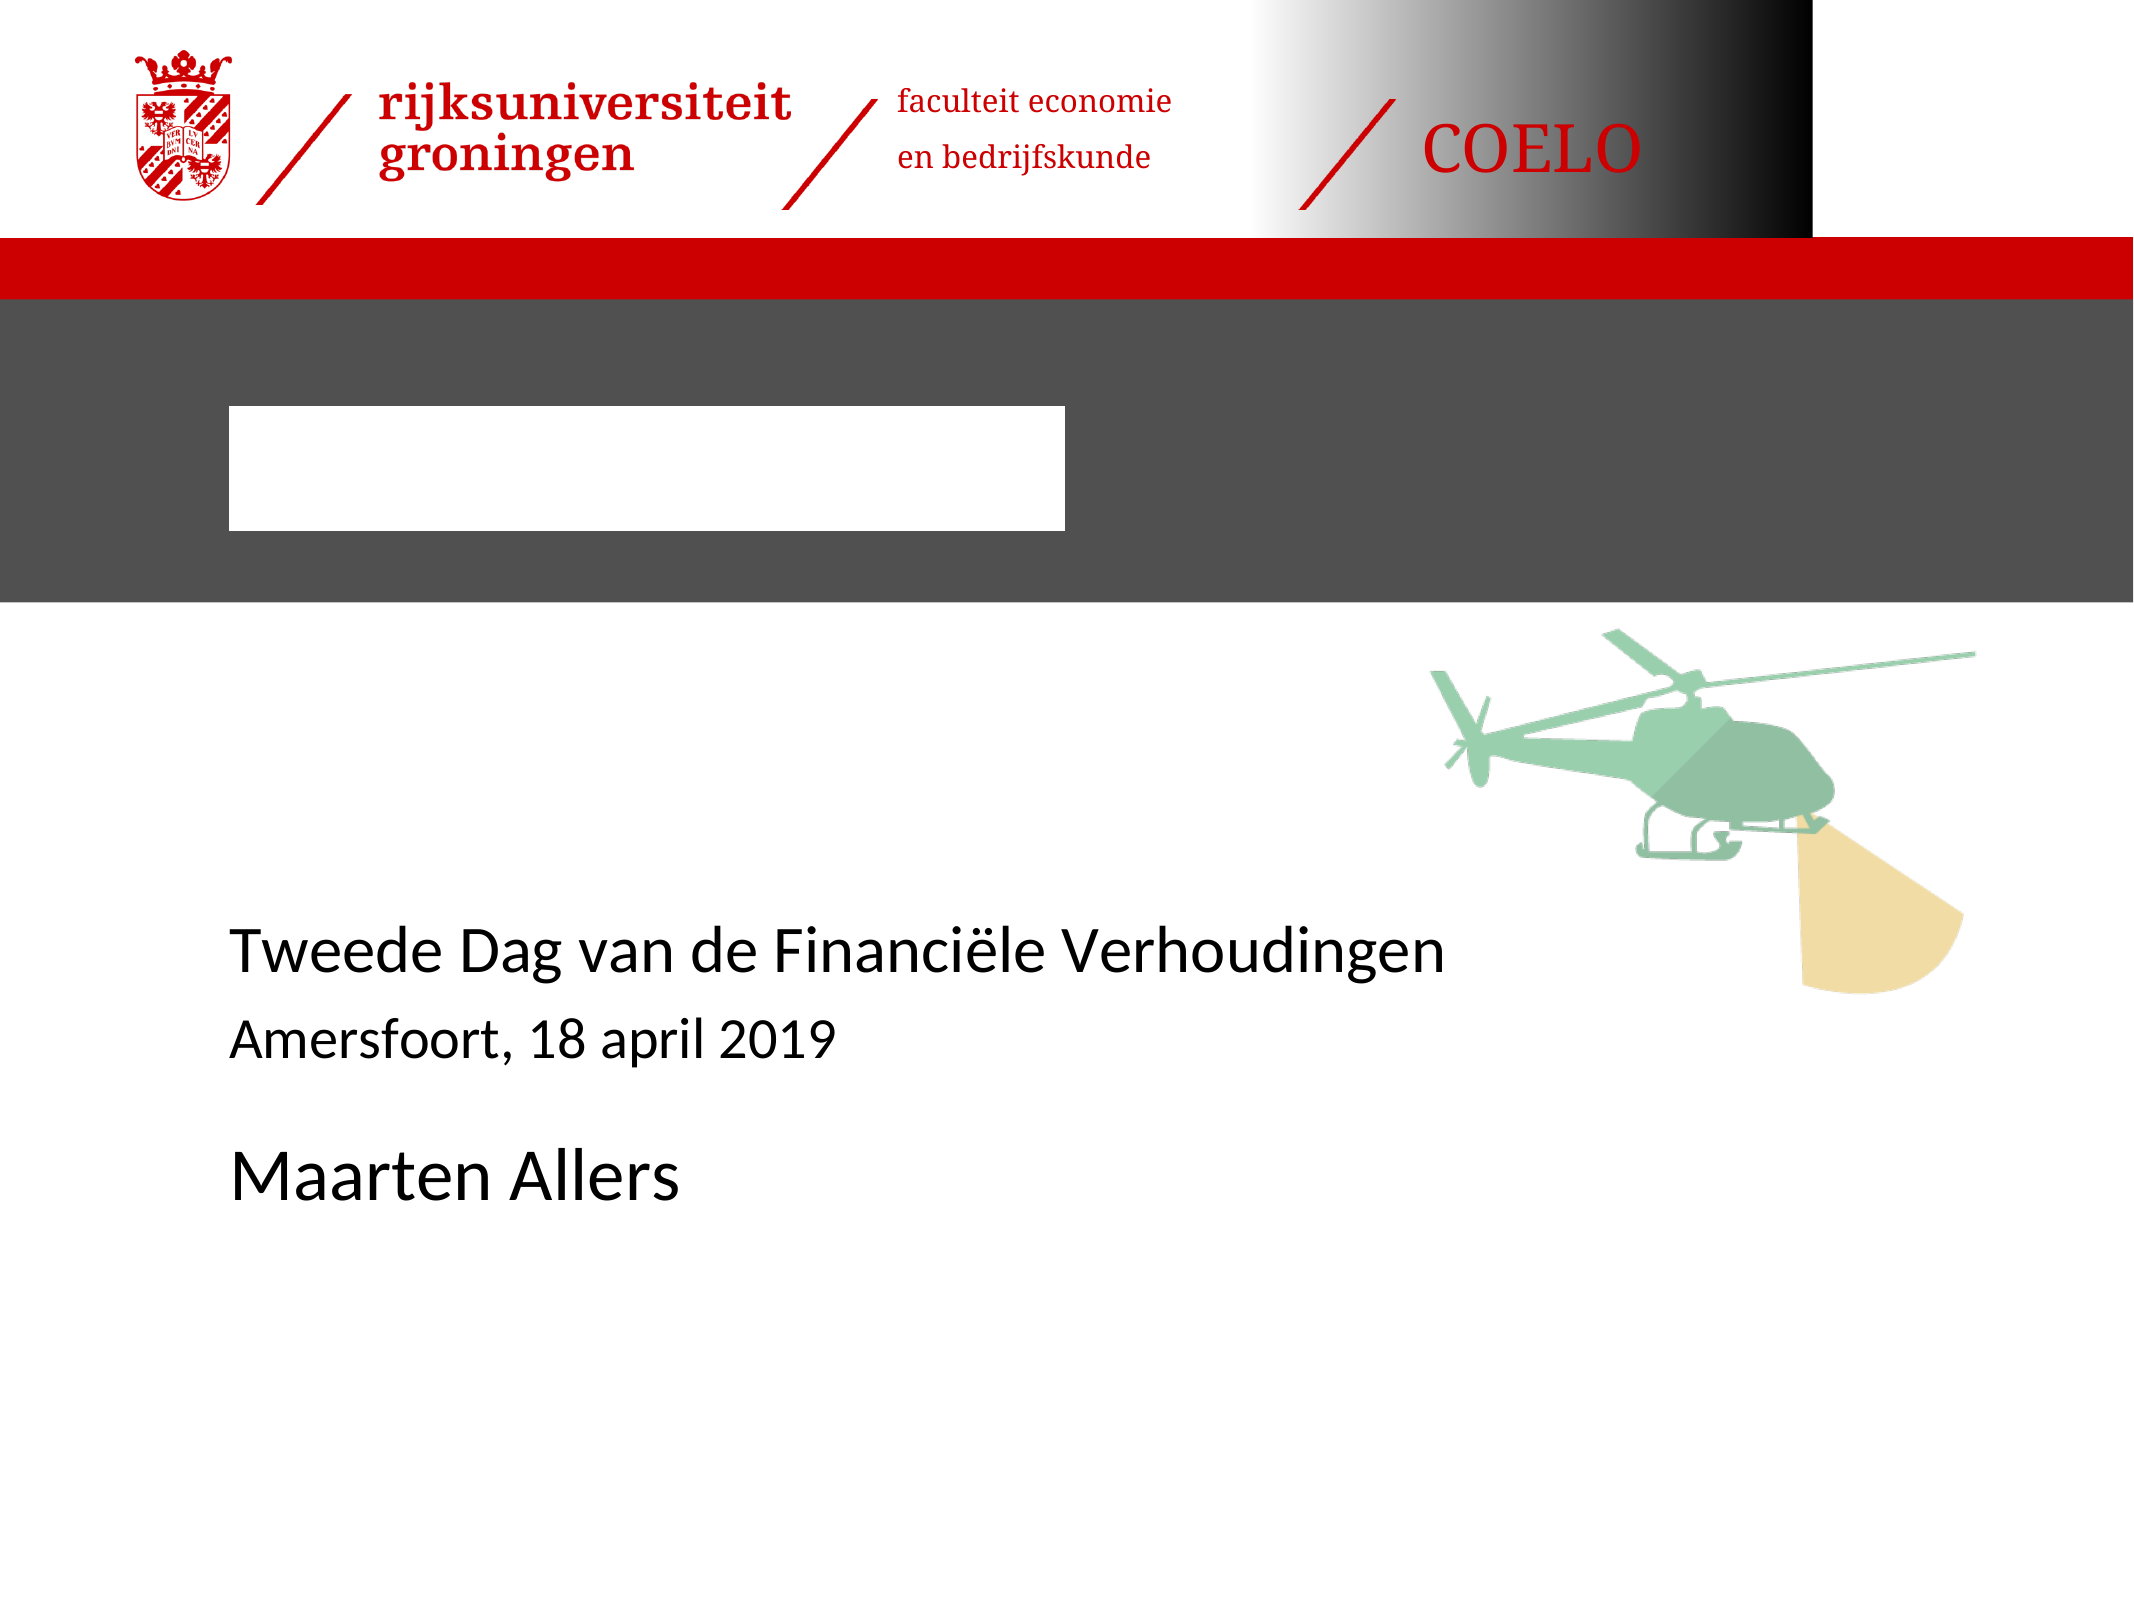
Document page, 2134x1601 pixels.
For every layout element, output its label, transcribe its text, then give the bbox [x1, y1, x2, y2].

picture [1298, 99, 1396, 210]
picture [135, 50, 878, 210]
title Geld en de regio [0, 299, 2134, 603]
picture [1425, 601, 1989, 1061]
subtitle Tweede Dag van de Financiële Verhoudingen Amersfoort, 18 april 2019 Maarten Allers [0, 894, 2133, 1340]
